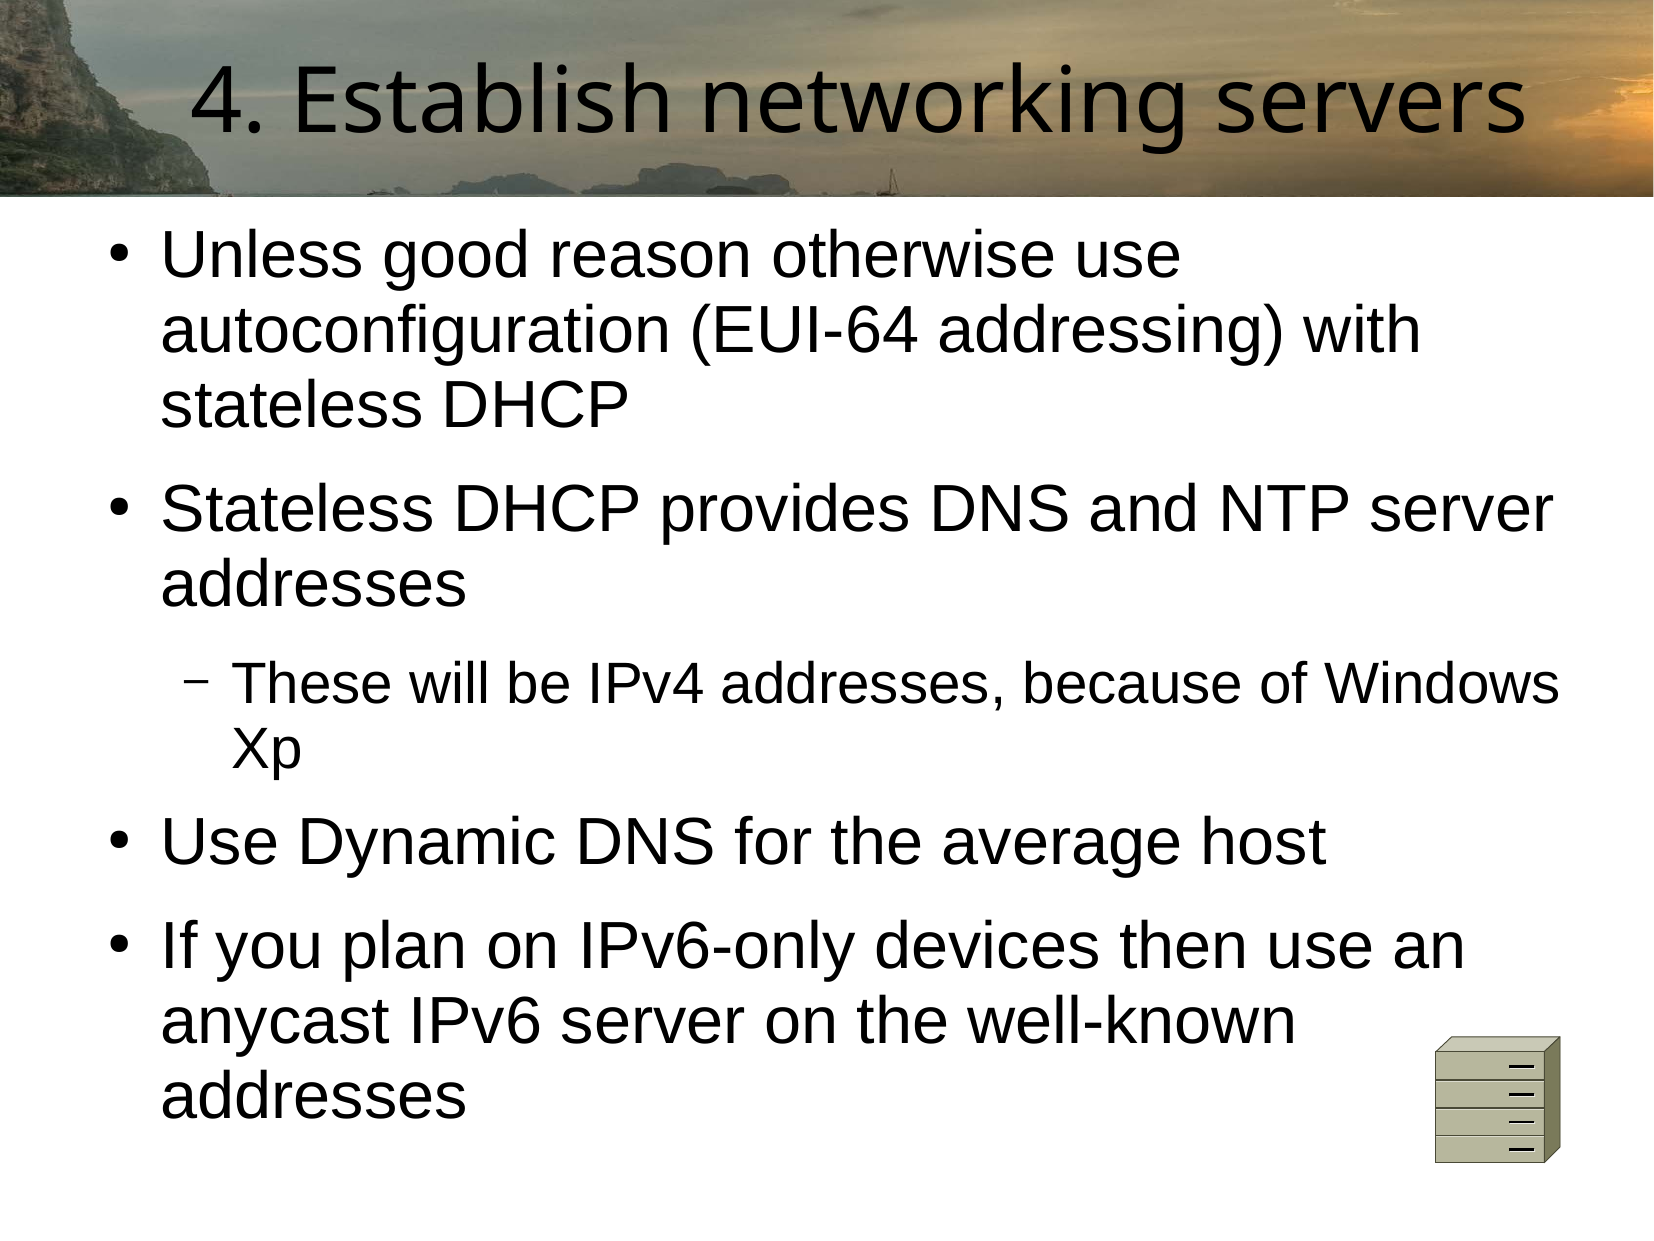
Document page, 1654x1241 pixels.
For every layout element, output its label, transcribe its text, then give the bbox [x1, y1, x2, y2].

title 4. Establish networking servers [190, 0, 1571, 194]
picture [0, 0, 1654, 197]
picture [1434, 1035, 1562, 1165]
list Unless good reason otherwise use autoconfiguration (EUI-64 addressing) with stateless DHCP Stateless DHCP provides DNS and NTP server addresses These will be IPv4 addresses, because of Windows Xp Use Dynamic DNS for the average host If you plan on IPv6-only devices then use an anycast IPv6 server on the well-known addresses [89, 217, 1578, 1241]
